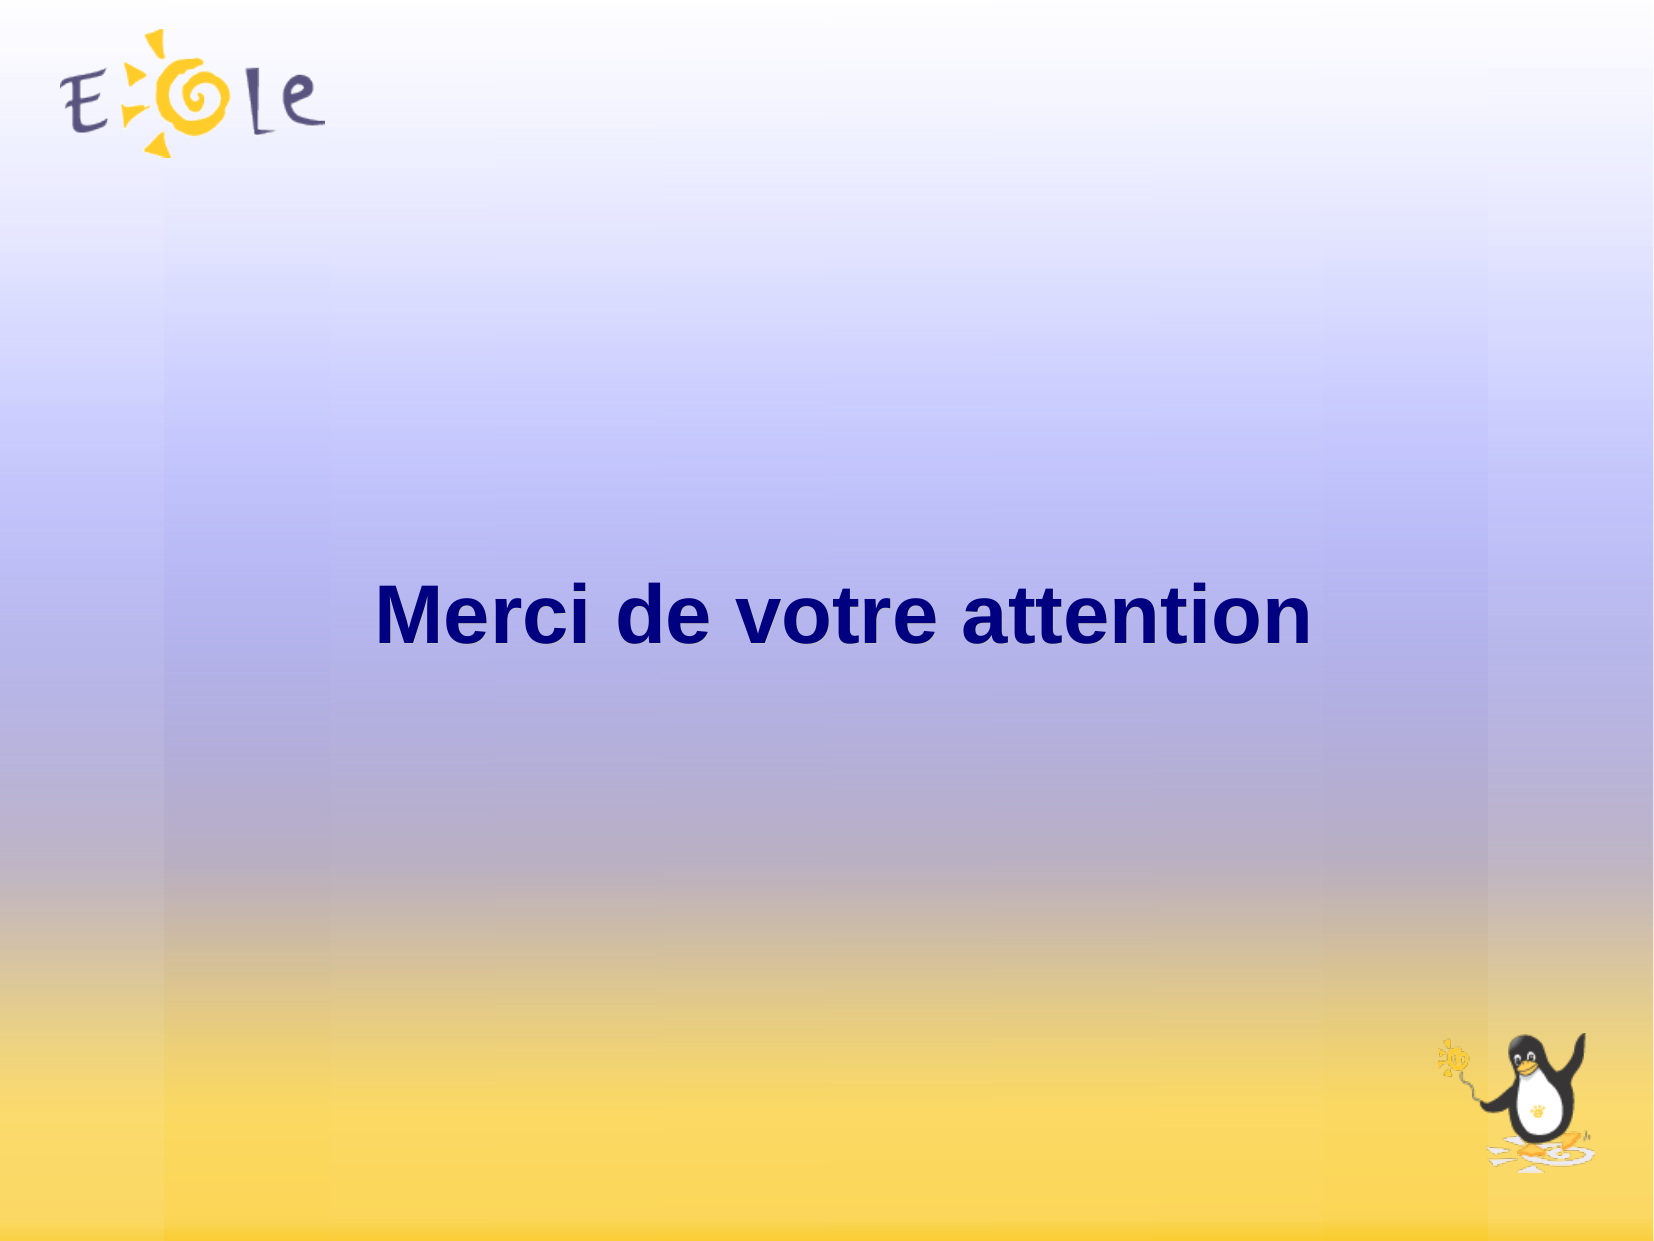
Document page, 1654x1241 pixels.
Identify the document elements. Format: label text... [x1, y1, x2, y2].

picture [0, 0, 1654, 1241]
text_box Merci de votre attention [360, 561, 1329, 684]
